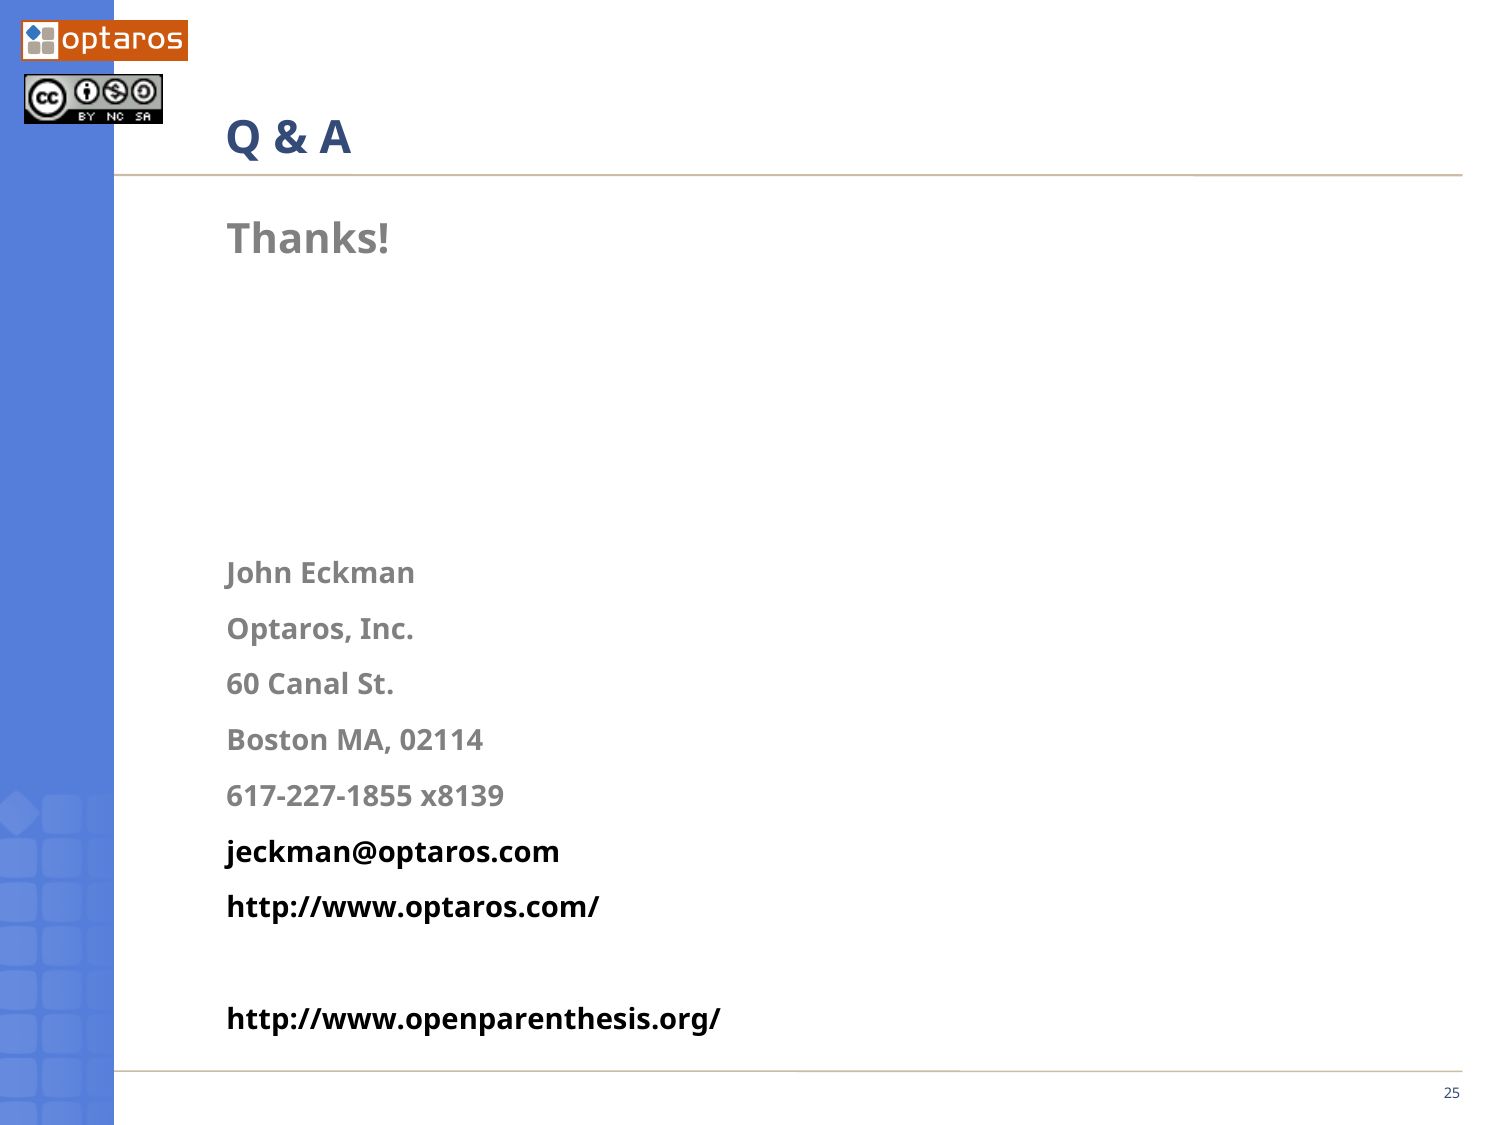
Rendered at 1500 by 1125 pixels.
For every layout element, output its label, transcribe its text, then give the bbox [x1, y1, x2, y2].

list Thanks! John Eckman Optaros, Inc. 60 Canal St. Boston MA, 02114 617-227-1855 x8139 jeckman@optaros.com http://www.optaros.com/ http://www.openparenthesis.org/ [226, 199, 1464, 1061]
title Q & A [224, 37, 1463, 175]
picture [0, 0, 188, 1125]
